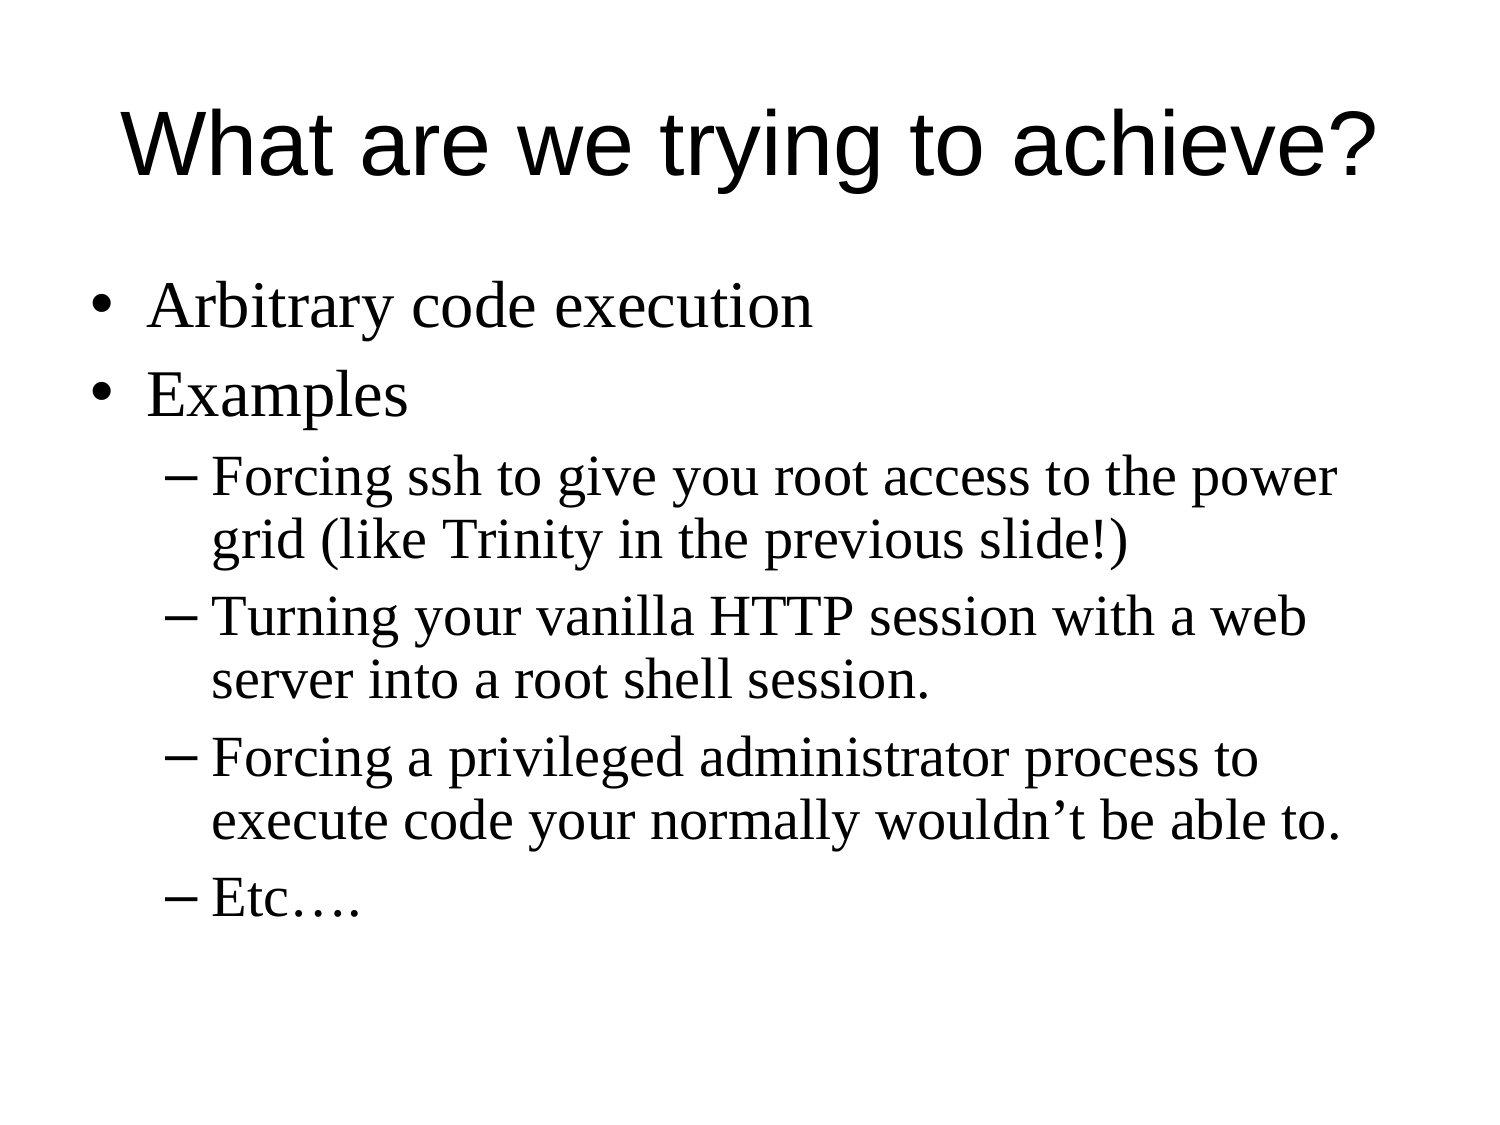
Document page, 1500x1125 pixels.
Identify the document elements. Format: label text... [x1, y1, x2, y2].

title What are we trying to achieve? [75, 45, 1426, 233]
list Arbitrary code execution Examples Forcing ssh to give you root access to the power grid (like Trinity in the previous slide!) Turning your vanilla HTTP session with a web server into a root shell session. Forcing a privileged administrator process to execute code your normally wouldn’t be able to. Etc…. [75, 262, 1426, 1088]
